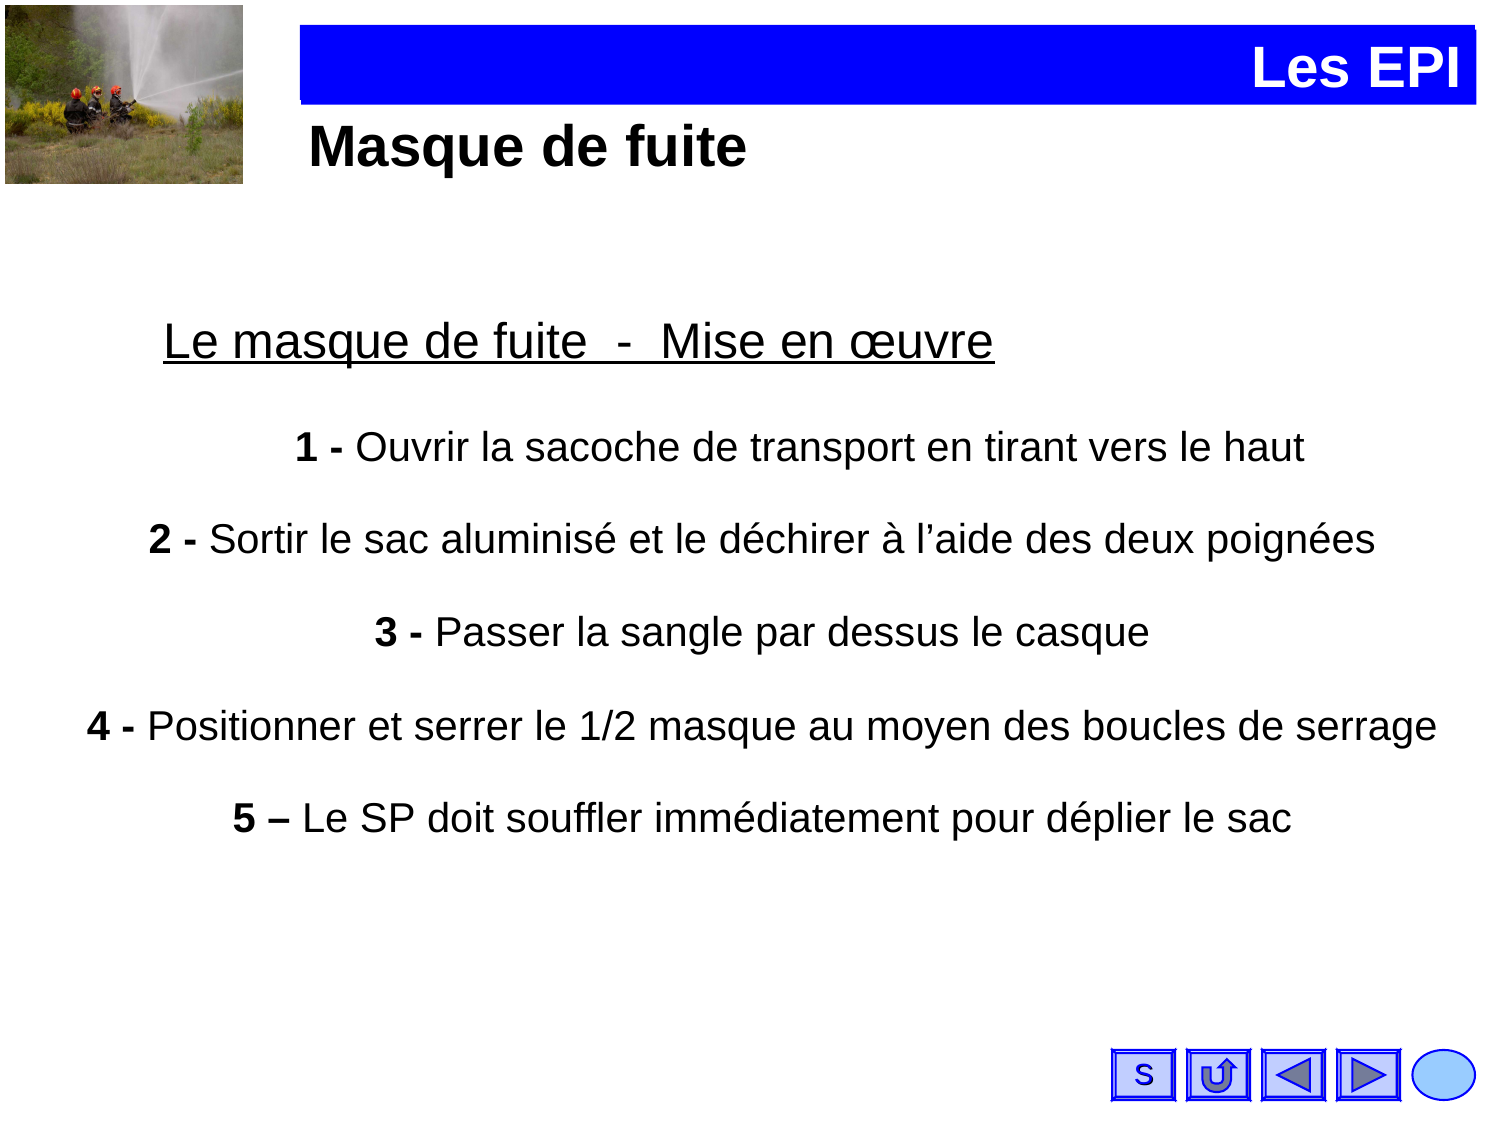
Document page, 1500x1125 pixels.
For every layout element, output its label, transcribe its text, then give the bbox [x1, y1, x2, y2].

text_box Masque de fuite [242, 106, 815, 188]
picture [5, 5, 243, 184]
text_box Les EPI [301, 29, 1477, 105]
text_box Le masque de fuite - Mise en œuvre [148, 305, 1011, 377]
text_box 1 - Ouvrir la sacoche de transport en tirant vers le haut 2 - Sortir le sac aluminisé et le déchirer à l’aide des deux poignées 3 - Passer la sangle par dessus le casque 4 - Positionner et serrer le 1/2 masque au moyen des boucles de serrage 5 – Le SP doit souffler immédiatement pour déplier le sac [29, 415, 1496, 896]
text_box [1412, 1049, 1476, 1101]
